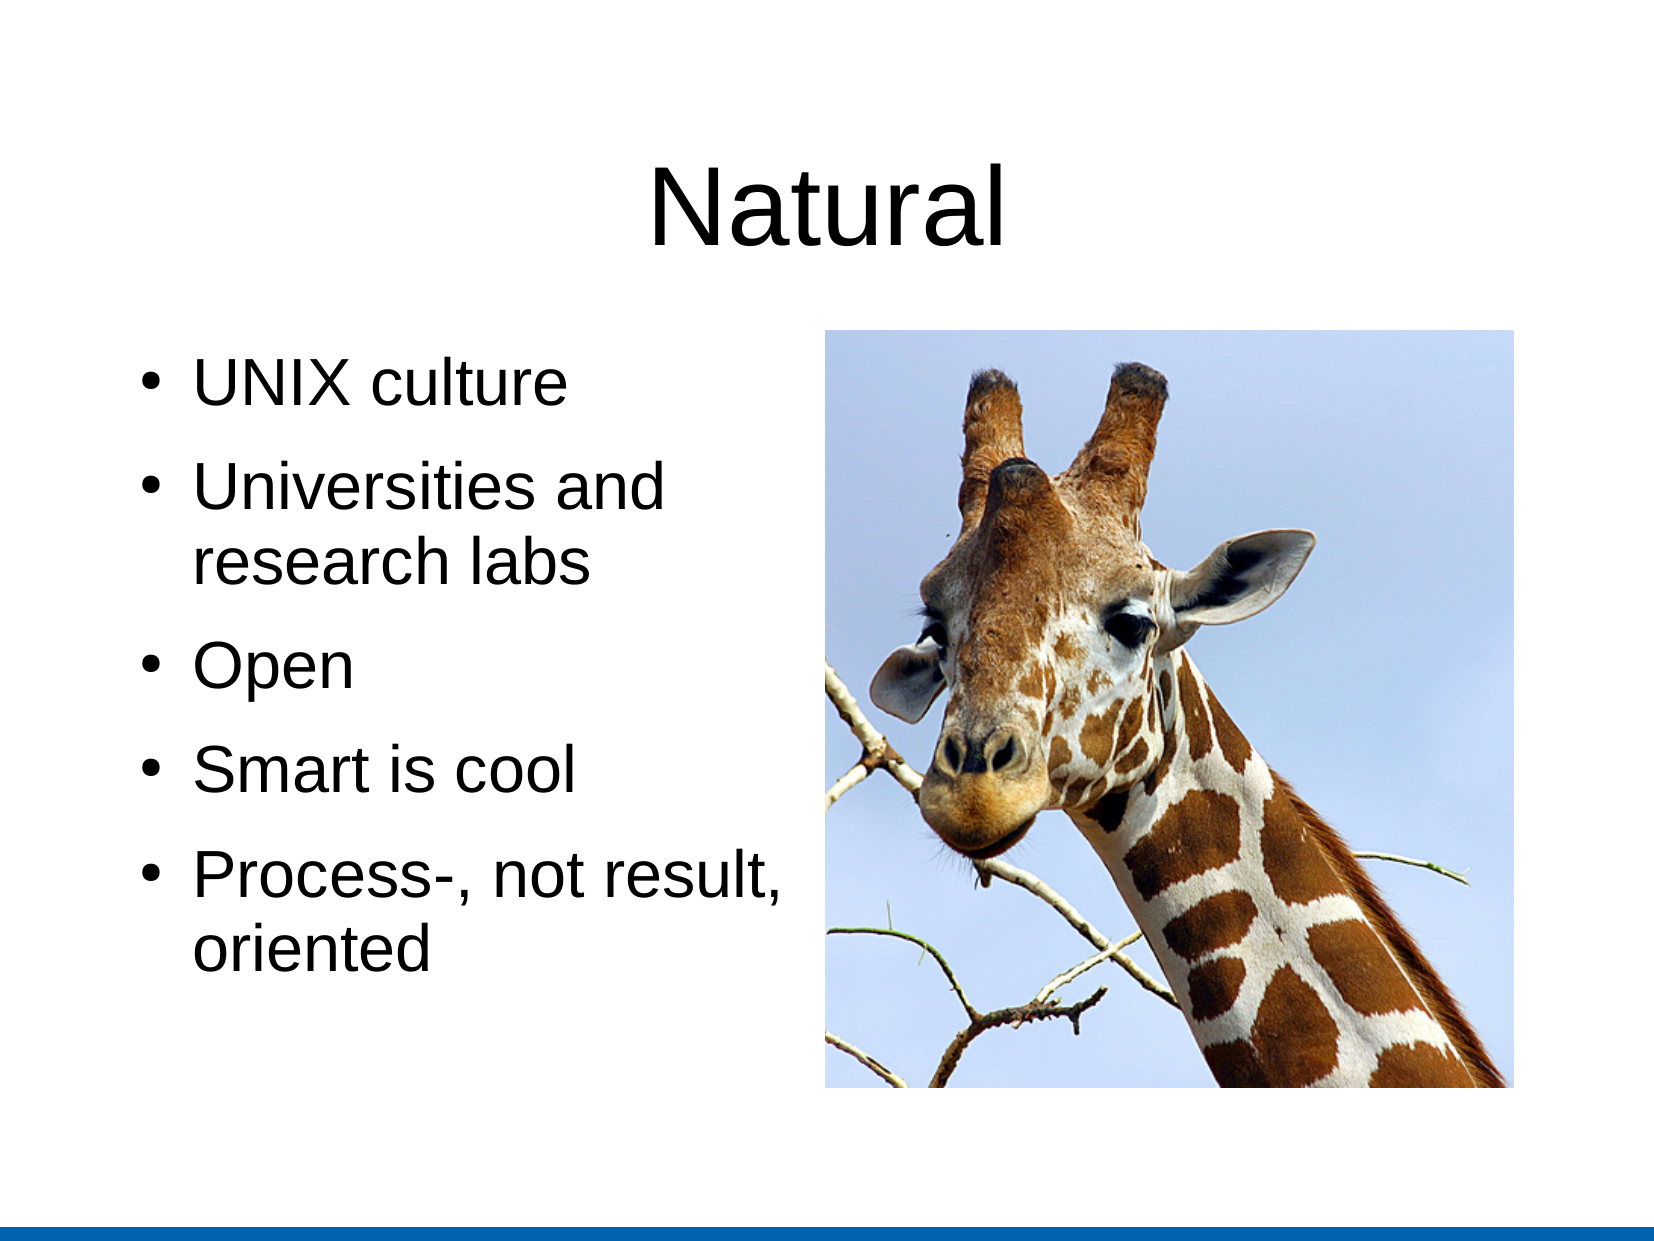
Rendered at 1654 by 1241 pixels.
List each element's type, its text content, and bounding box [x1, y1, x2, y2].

picture [825, 330, 1514, 1088]
list UNIX culture Universities and research labs Open Smart is cool Process-, not result, oriented [121, 344, 811, 1112]
title Natural [121, 110, 1534, 303]
